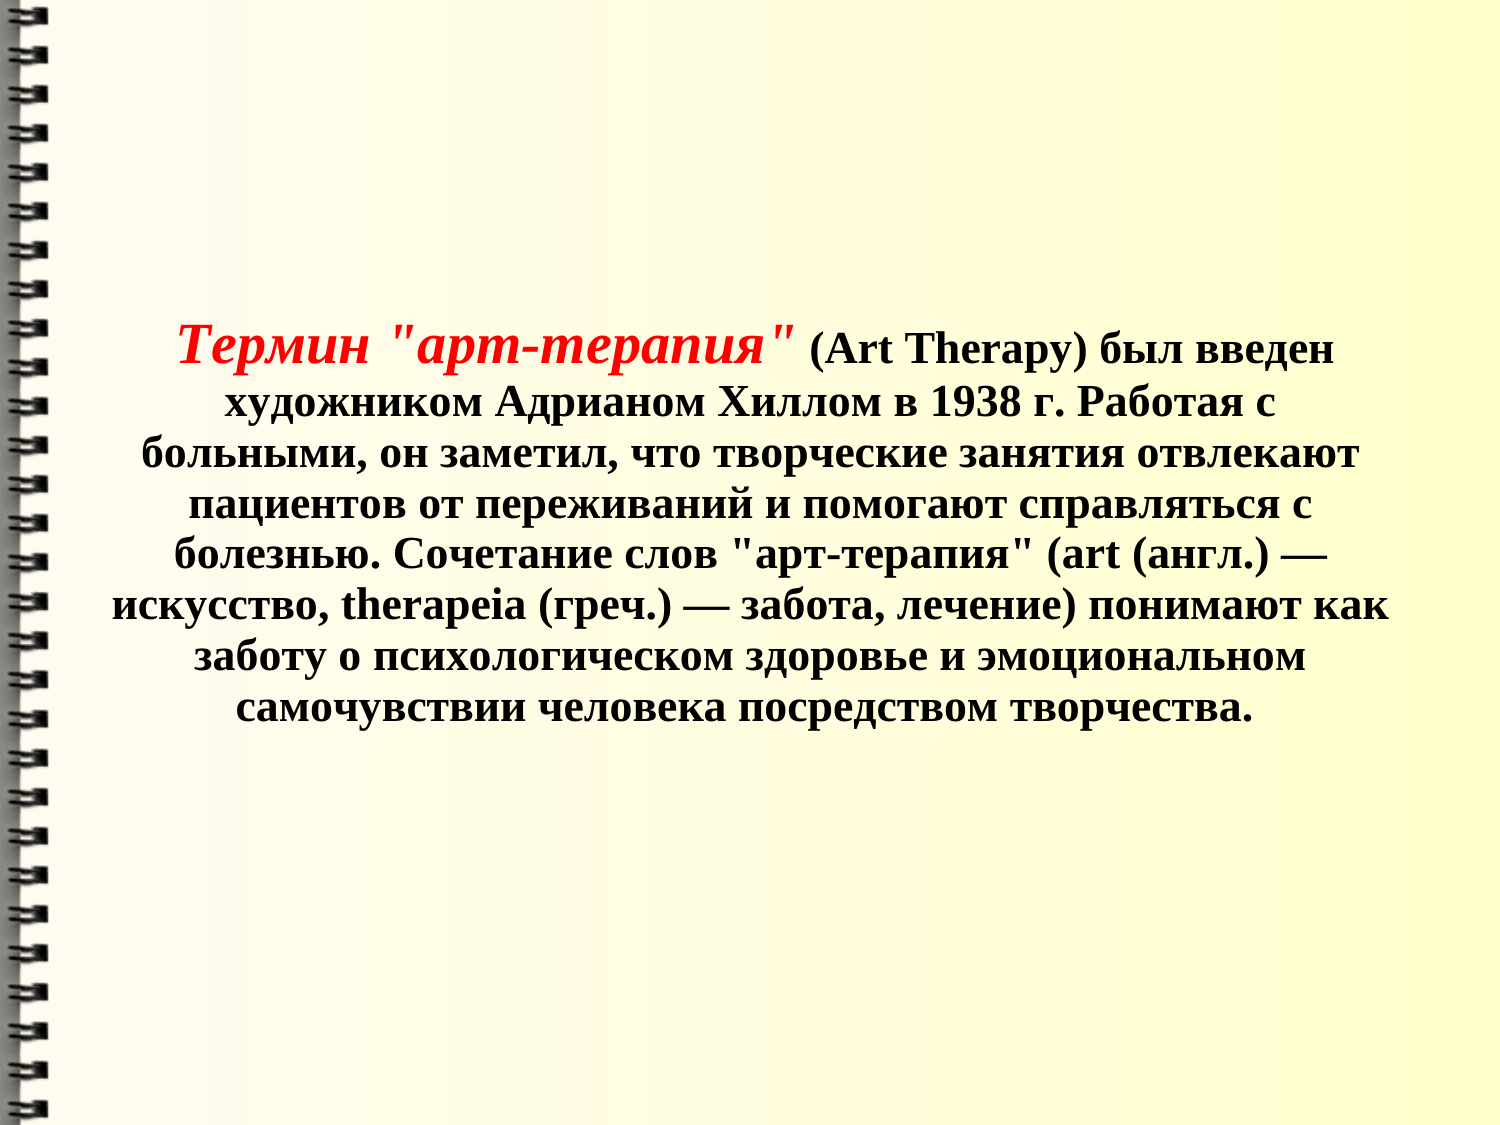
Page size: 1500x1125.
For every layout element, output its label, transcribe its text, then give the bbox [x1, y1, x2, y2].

title Термин "арт-терапия" (Art Therapy) был введен художником Адрианом Хиллом в 1938 г. Работая с больными, он заметил, что творческие занятия отвлекают пациентов от переживаний и помогают справляться с болезнью. Сочетание слов "арт-терапия" (аrt (англ.) — искусство, therapеia (греч.) — забота, лечение) понимают как заботу о психологическом здоровье и эмоциональном самочувствии человека посредством творчества. [110, 38, 1392, 1004]
picture [0, 0, 69, 1125]
